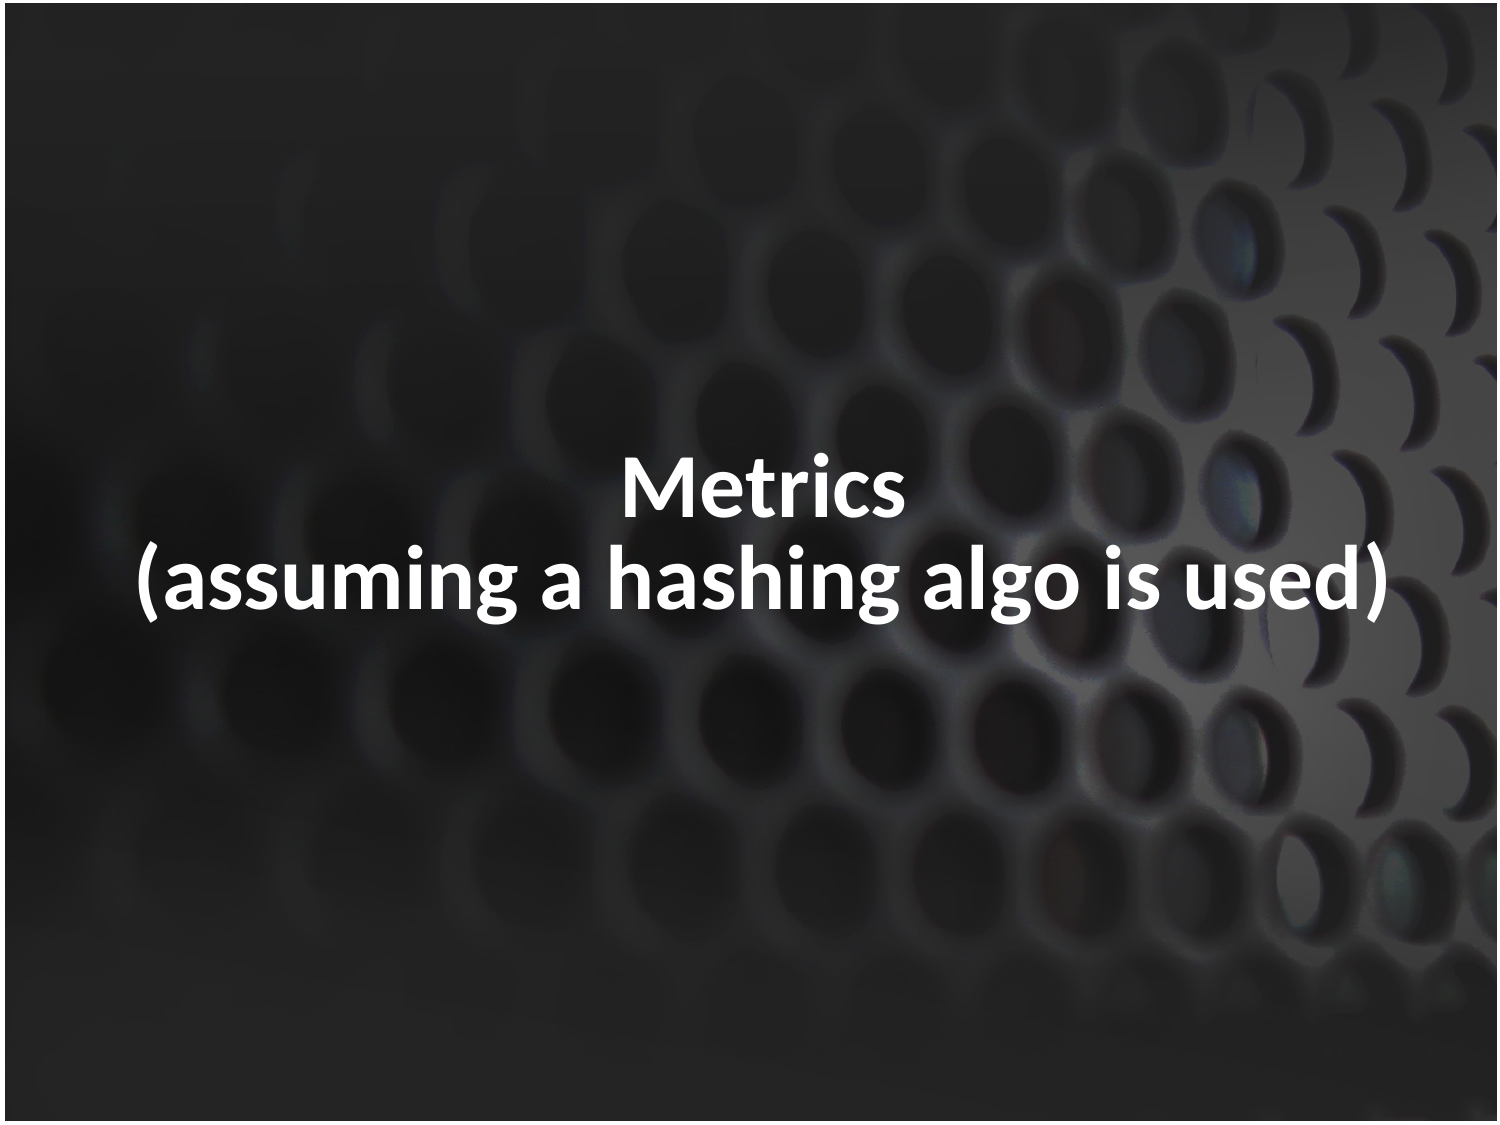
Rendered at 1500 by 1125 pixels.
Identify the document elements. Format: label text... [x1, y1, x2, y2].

picture [0, 0, 1500, 1125]
title Metrics (assuming a hashing algo is used) [88, 421, 1439, 661]
